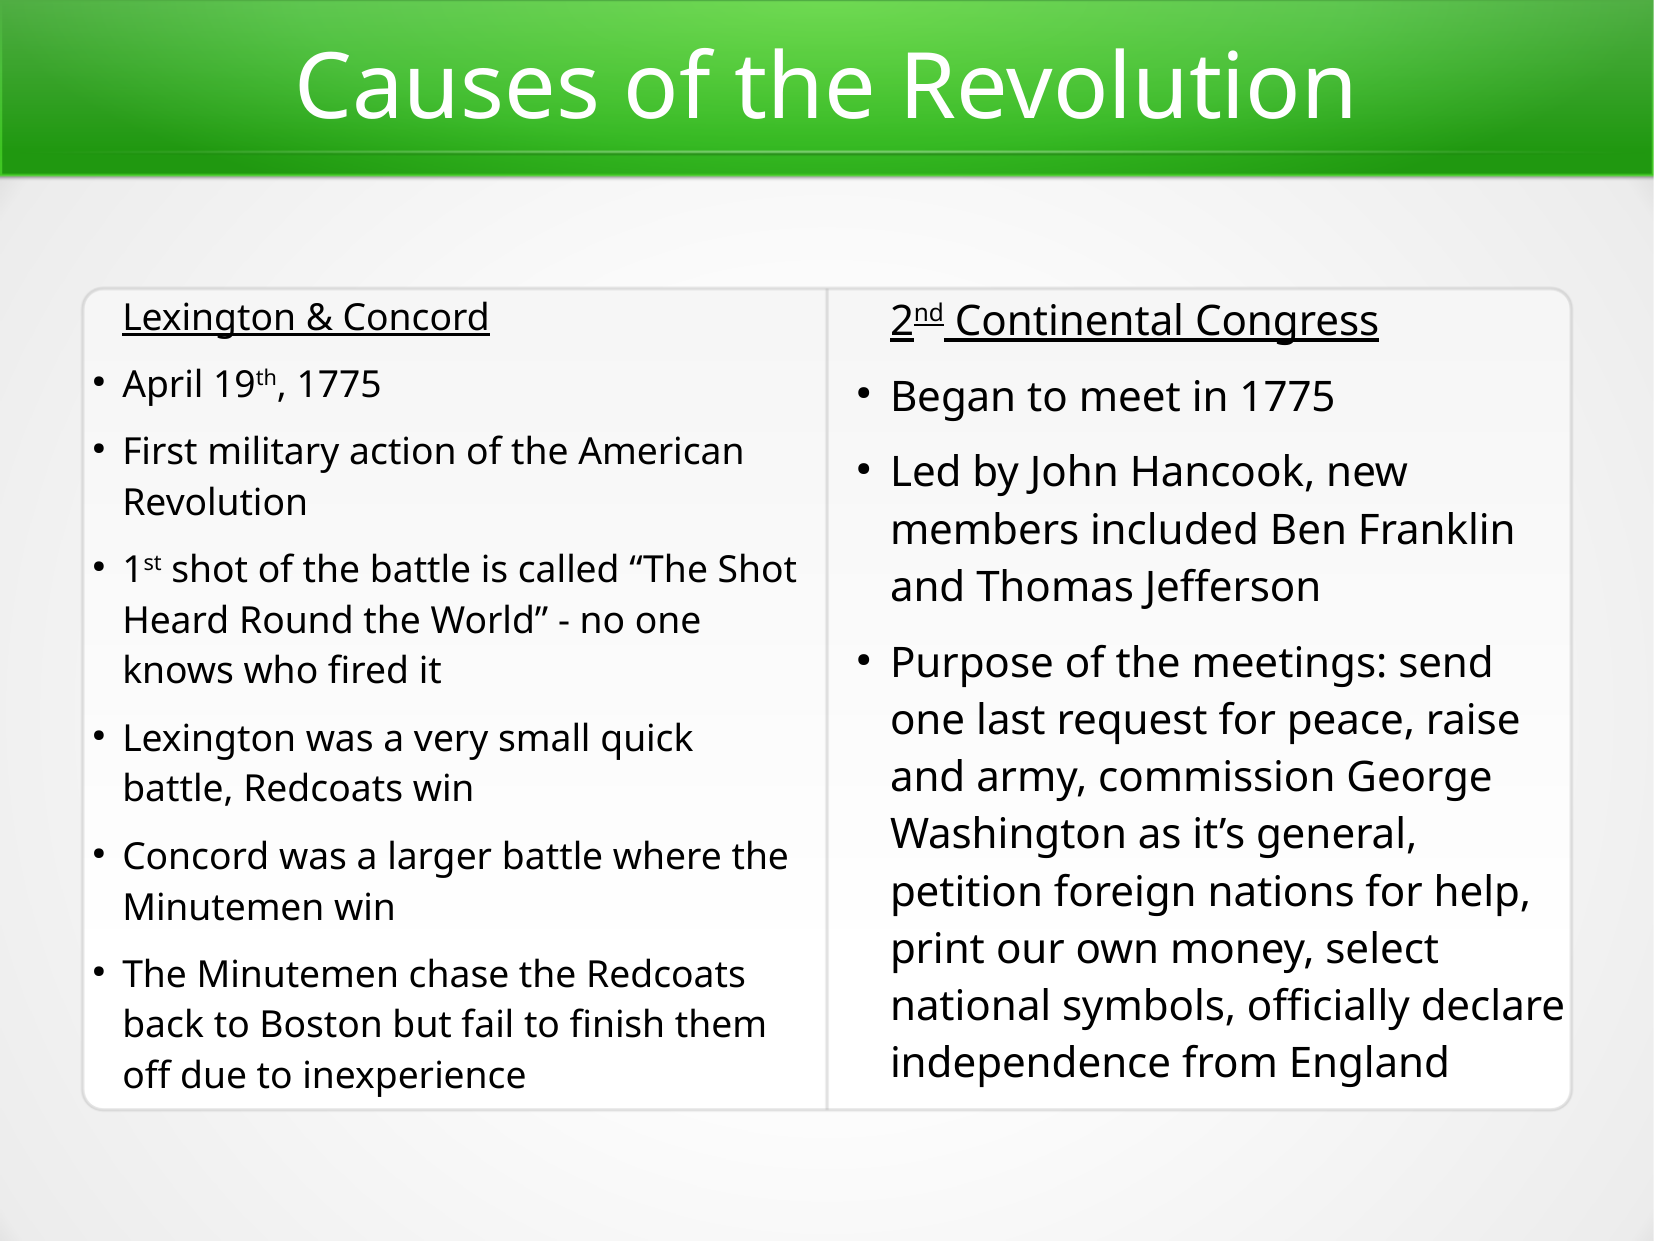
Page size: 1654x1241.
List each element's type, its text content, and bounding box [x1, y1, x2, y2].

list Lexington & Concord April 19th, 1775 First military action of the American Revolution 1st shot of the battle is called “The Shot Heard Round the World” - no one knows who fired it Lexington was a very small quick battle, Redcoats win Concord was a larger battle where the Minutemen win The Minutemen chase the Redcoats back to Boston but fail to finish them off due to inexperience [82, 290, 809, 1111]
title Causes of the Revolution [82, 11, 1571, 154]
list 2nd Continental Congress Began to meet in 1775 Led by John Hancook, new members included Ben Franklin and Thomas Jefferson Purpose of the meetings: send one last request for peace, raise and army, commission George Washington as it’s general, petition foreign nations for help, print our own money, select national symbols, officially declare independence from England [845, 290, 1572, 1111]
picture [0, 0, 1654, 1241]
